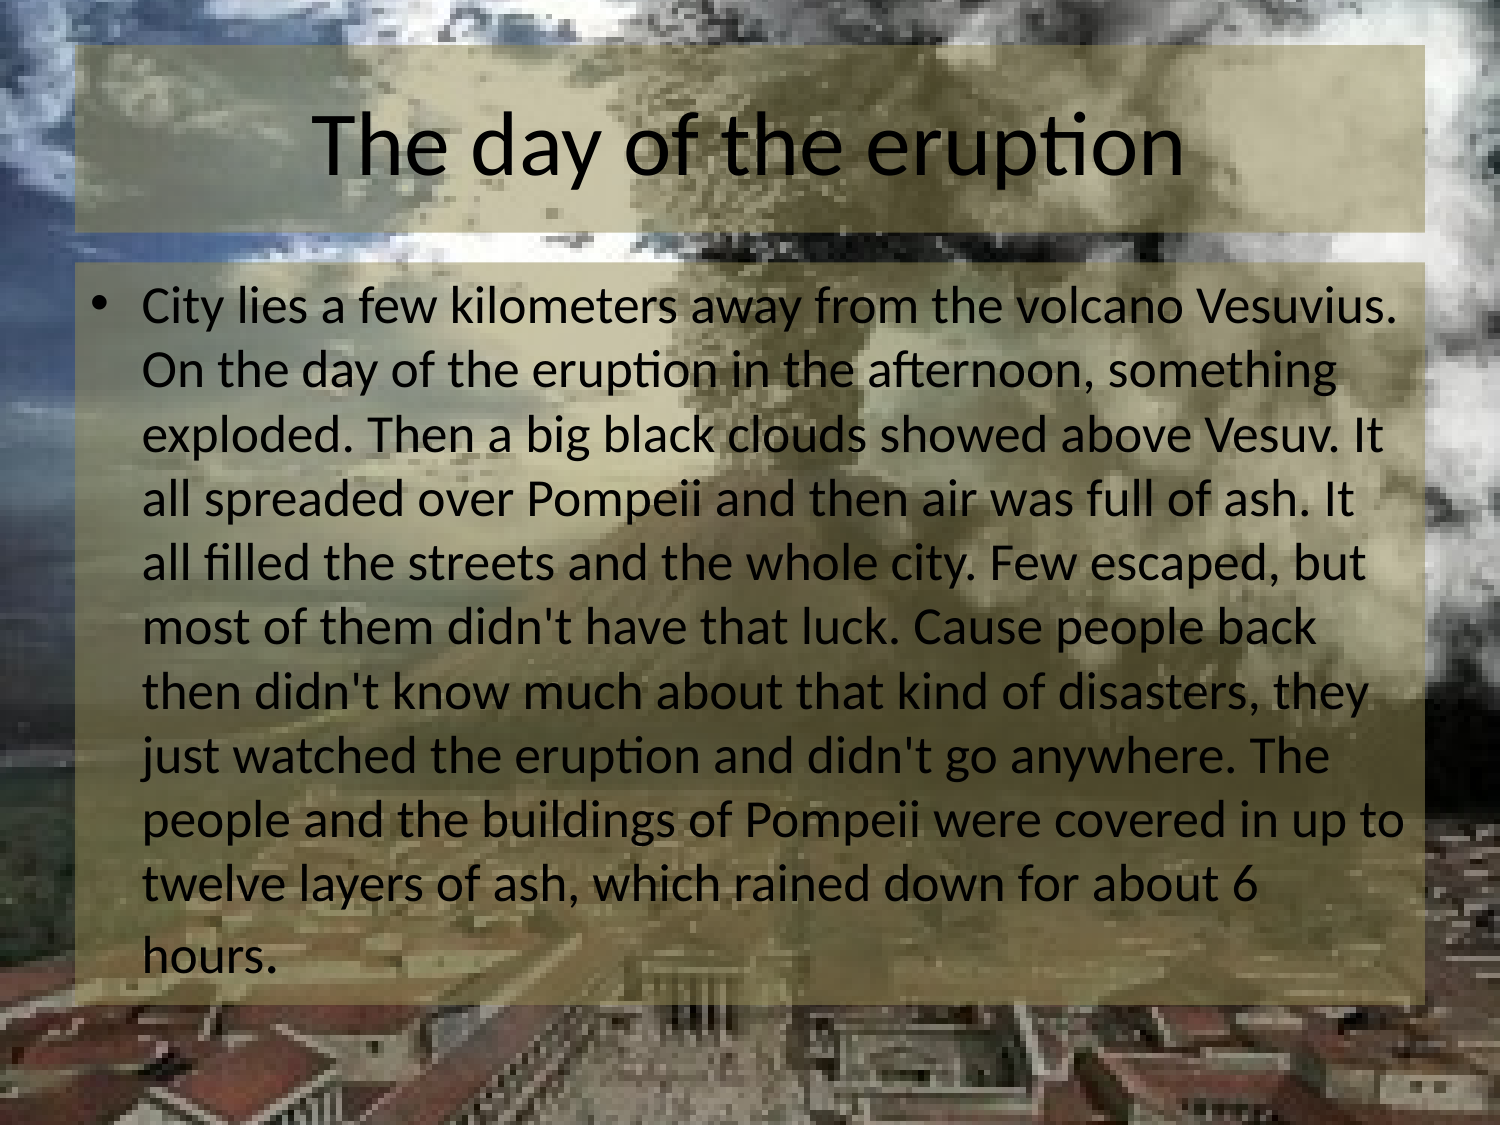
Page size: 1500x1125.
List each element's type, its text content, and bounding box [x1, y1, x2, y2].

picture [0, 0, 1500, 1125]
list City lies a few kilometers away from the volcano Vesuvius. On the day of the eruption in the afternoon, something exploded. Then a big black clouds showed above Vesuv. It all spreaded over Pompeii and then air was full of ash. It all filled the streets and the whole city. Few escaped, but most of them didn't have that luck. Cause people back then didn't know much about that kind of disasters, they just watched the eruption and didn't go anywhere. The people and the buildings of Pompeii were covered in up to twelve layers of ash, which rained down for about 6 hours. [75, 262, 1425, 1005]
title The day of the eruption [75, 45, 1425, 233]
